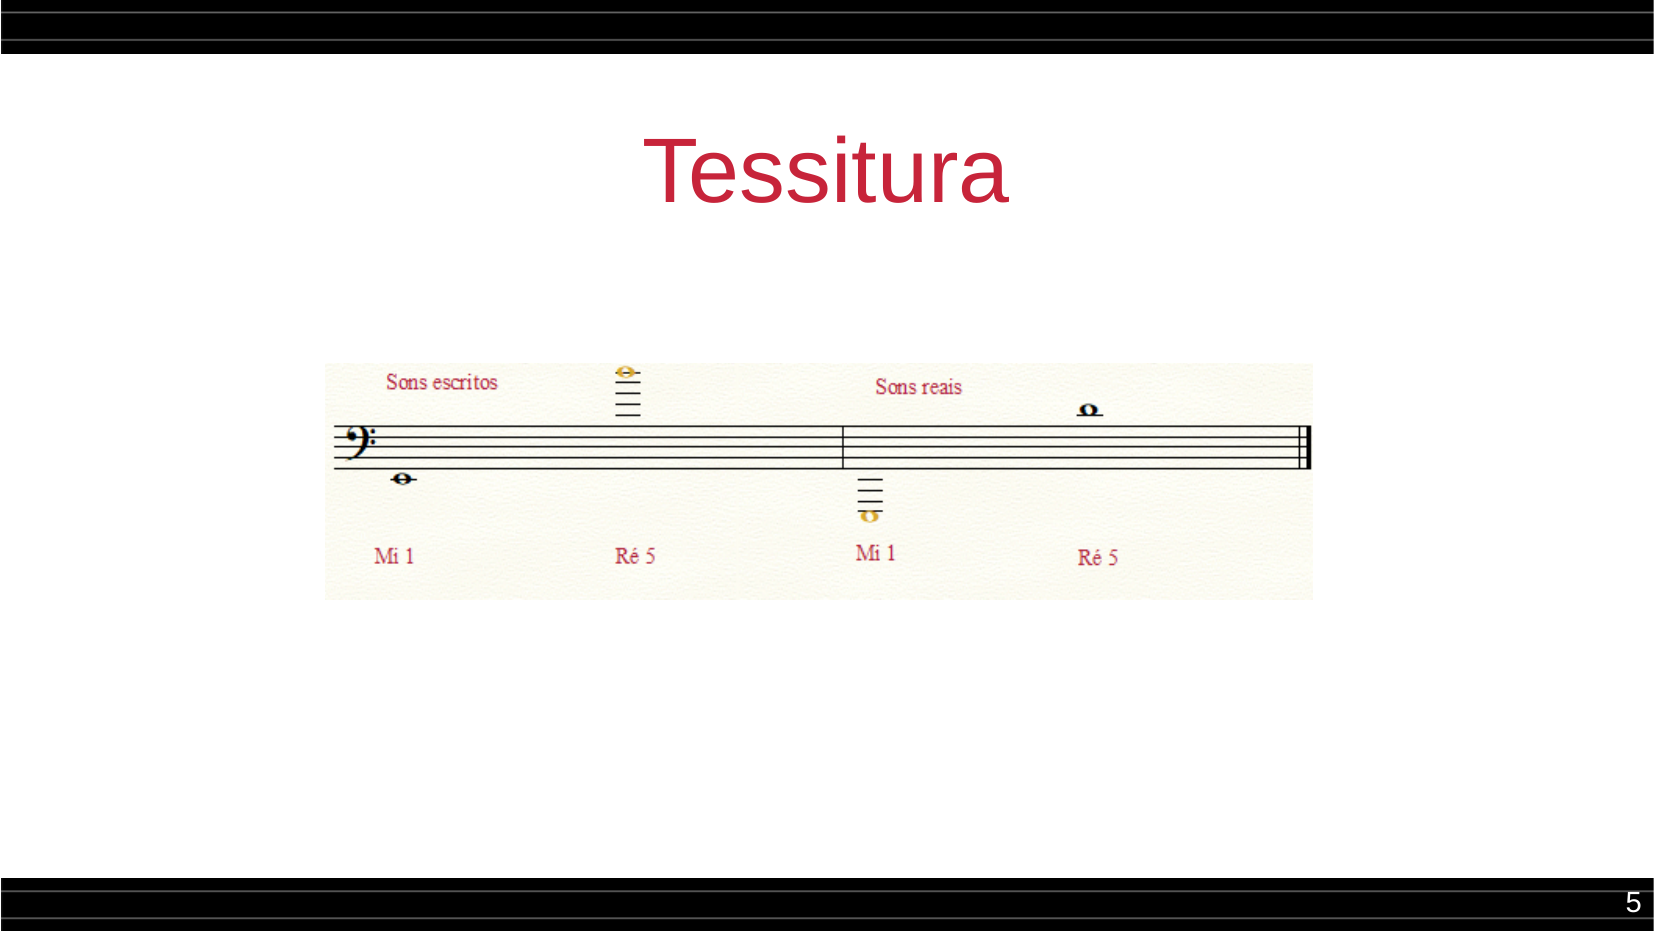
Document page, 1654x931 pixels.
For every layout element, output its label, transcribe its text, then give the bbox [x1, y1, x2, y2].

picture [325, 363, 1313, 600]
picture [1, 878, 1654, 931]
picture [1, 0, 1654, 54]
title Tessitura [82, 92, 1571, 249]
